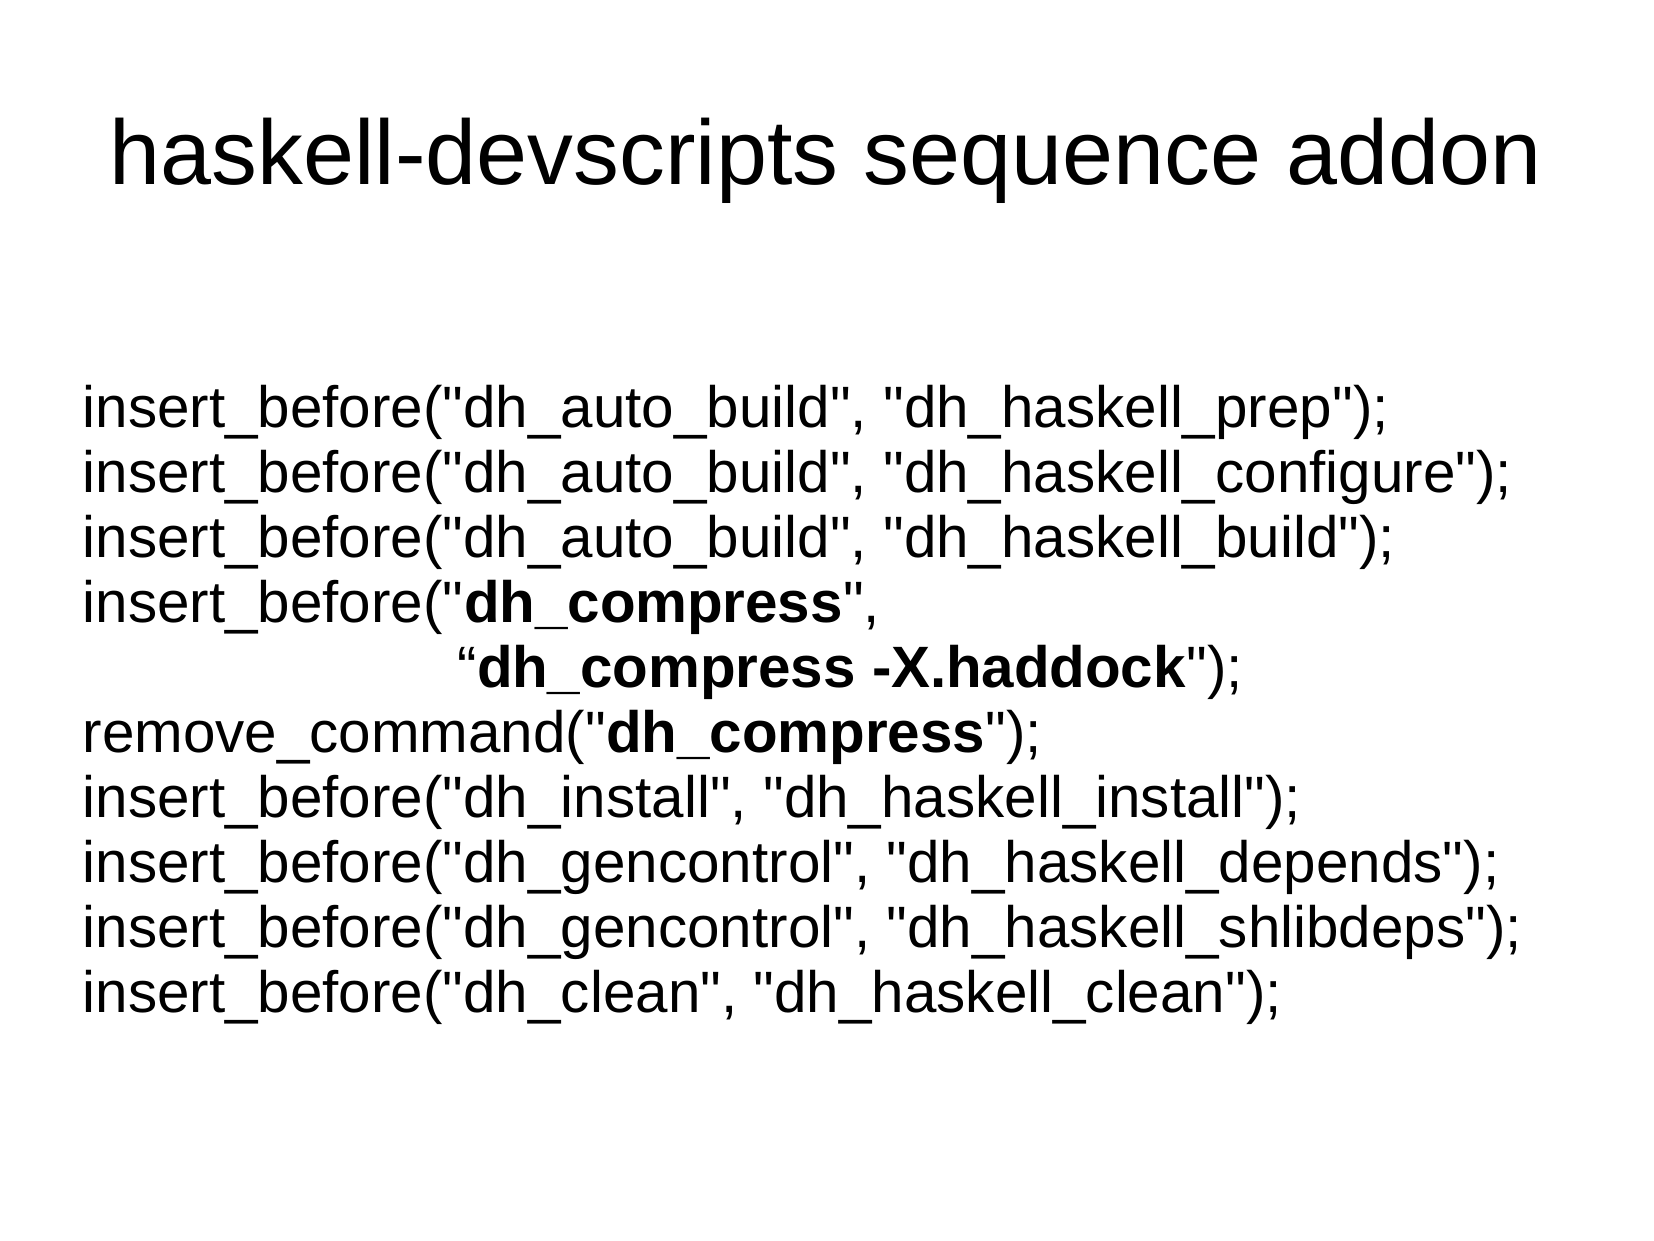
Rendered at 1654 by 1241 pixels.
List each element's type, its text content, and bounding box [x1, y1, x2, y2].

title haskell-devscripts sequence addon [82, 56, 1571, 250]
subtitle insert_before("dh_auto_build", "dh_haskell_prep"); insert_before("dh_auto_build", "dh_haskell_configure"); insert_before("dh_auto_build", "dh_haskell_build"); insert_before("dh_compress", “dh_compress -X.haddock"); remove_command("dh_compress"); insert_before("dh_install", "dh_haskell_install"); insert_before("dh_gencontrol", "dh_haskell_depends"); insert_before("dh_gencontrol", "dh_haskell_shlibdeps"); insert_before("dh_clean", "dh_haskell_clean"); [82, 297, 1571, 1102]
